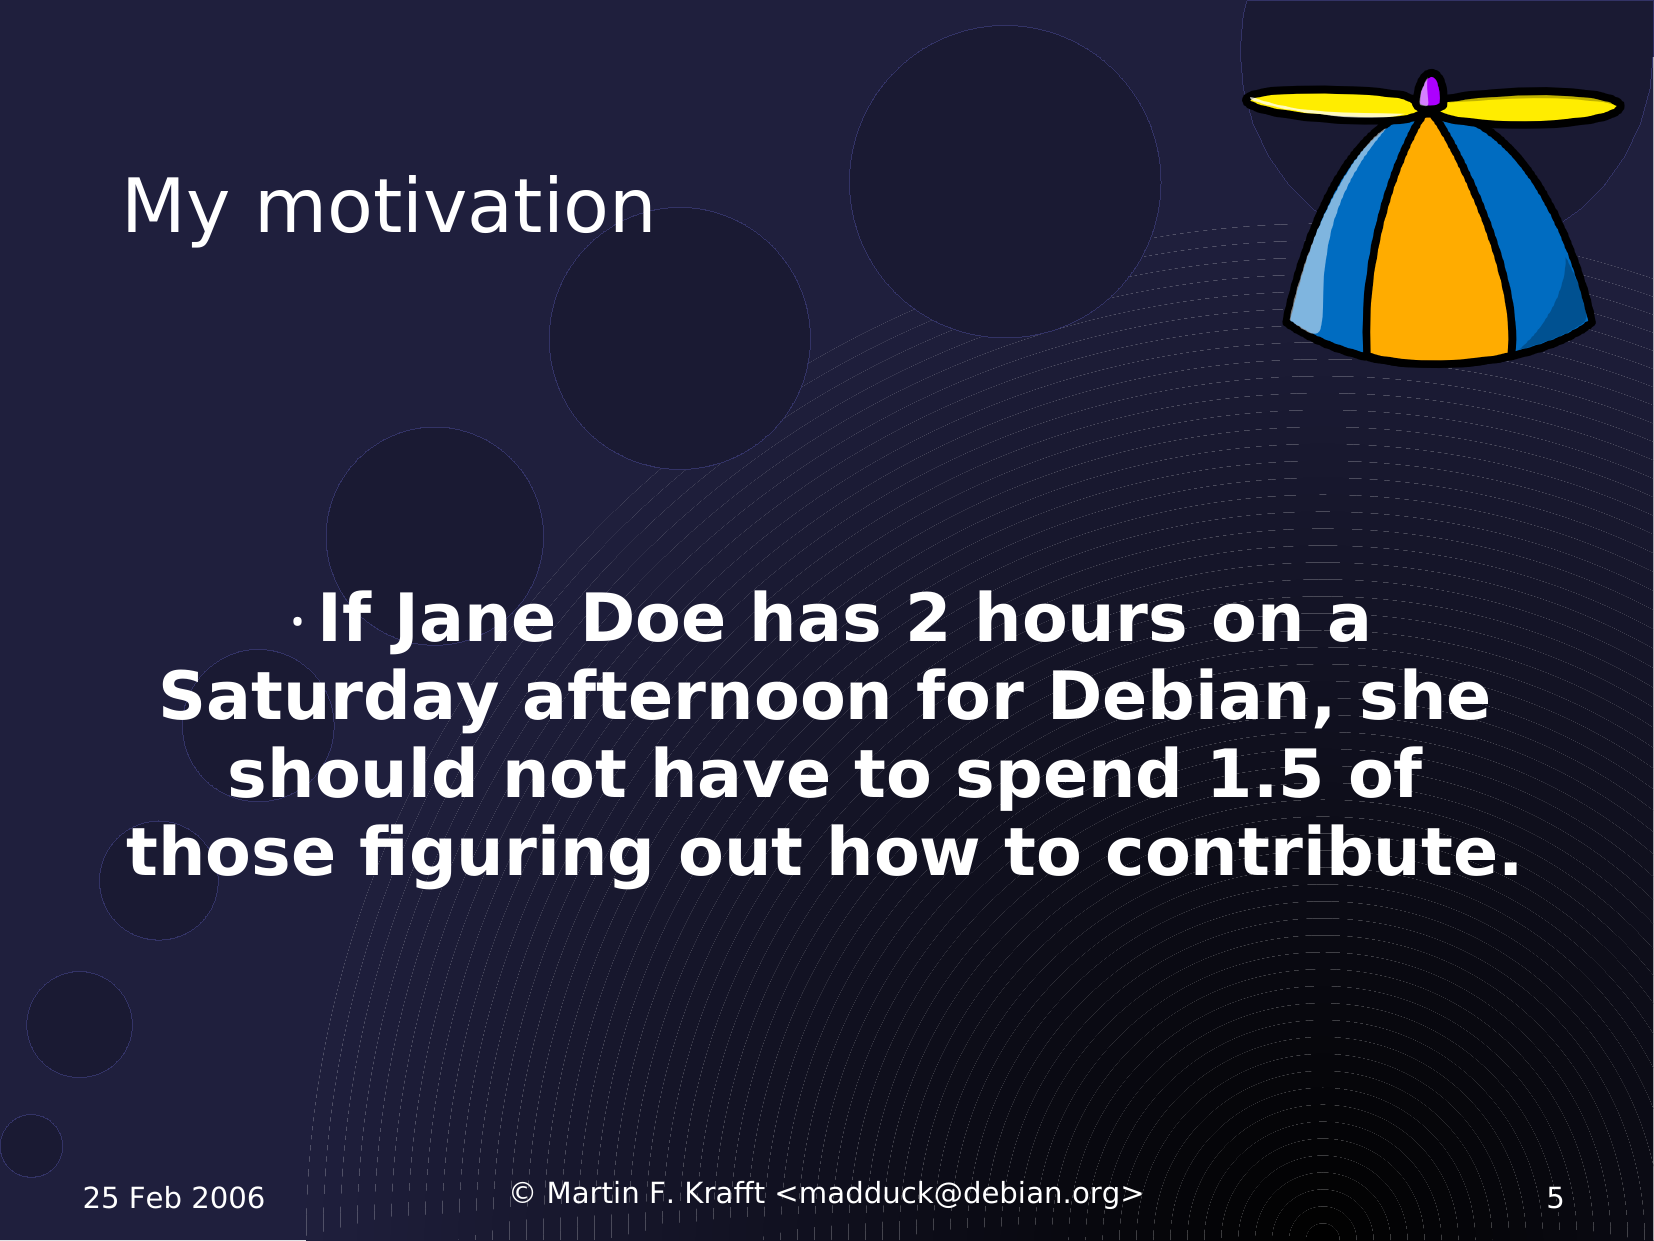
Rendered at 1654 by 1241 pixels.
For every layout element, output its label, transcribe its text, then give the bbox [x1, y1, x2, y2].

subtitle If Jane Doe has 2 hours on a Saturday afternoon for Debian, she should not have to spend 1.5 of those figuring out how to contribute. [118, 344, 1534, 1127]
title My motivation [121, 102, 1240, 311]
picture [1240, 17, 1625, 414]
